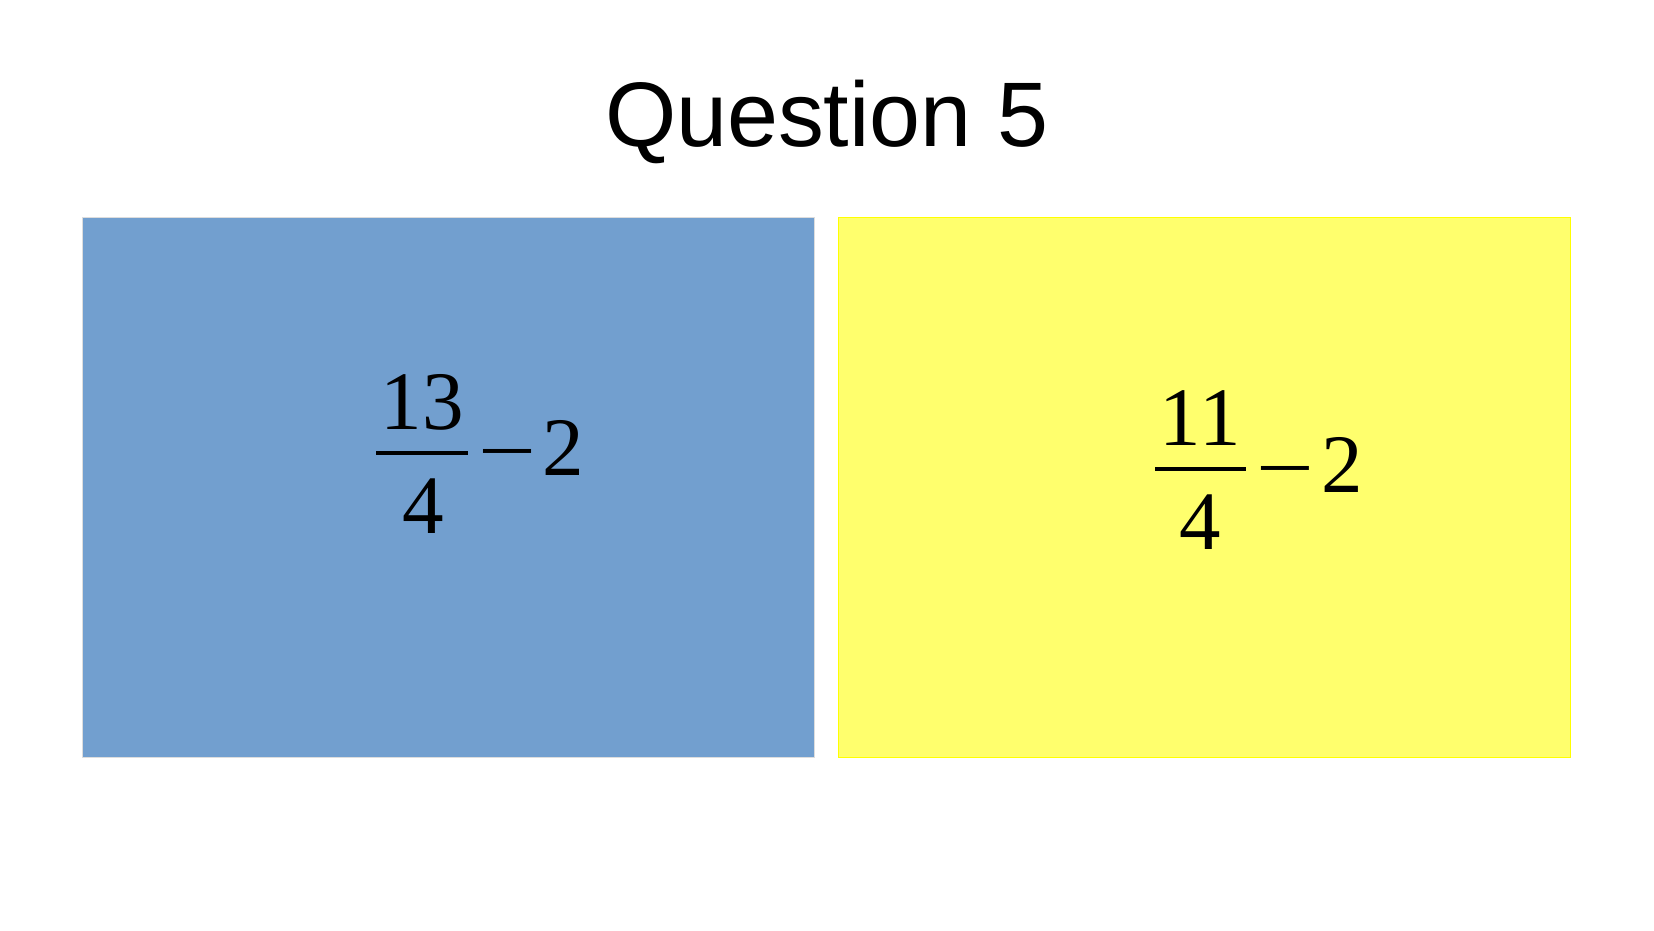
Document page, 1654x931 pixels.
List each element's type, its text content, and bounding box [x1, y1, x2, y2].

text_box [82, 217, 815, 758]
chart [366, 354, 591, 551]
chart [1145, 370, 1369, 567]
title Question 5 [82, 37, 1571, 193]
text_box [838, 217, 1571, 758]
